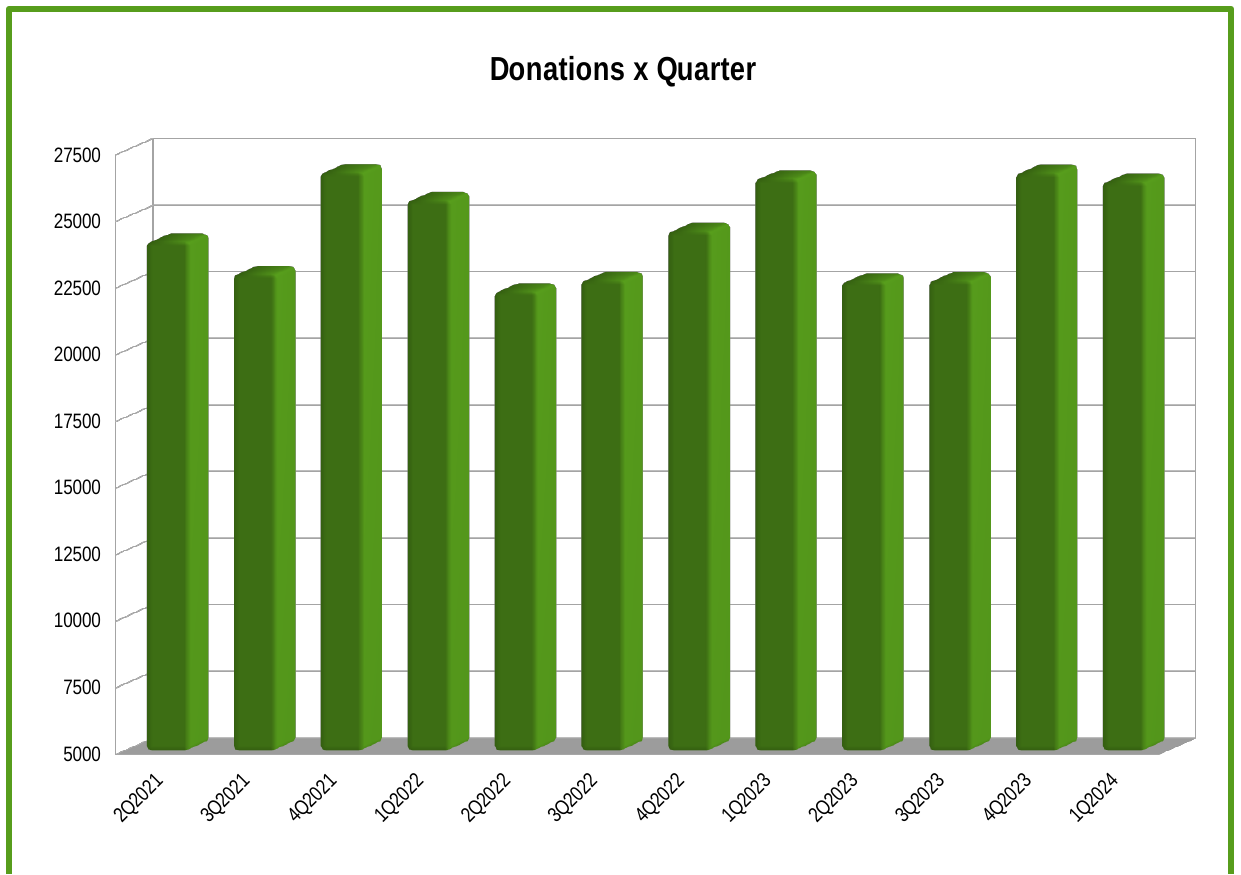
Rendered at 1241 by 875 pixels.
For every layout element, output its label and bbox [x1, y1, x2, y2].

chart [11, 11, 1229, 874]
